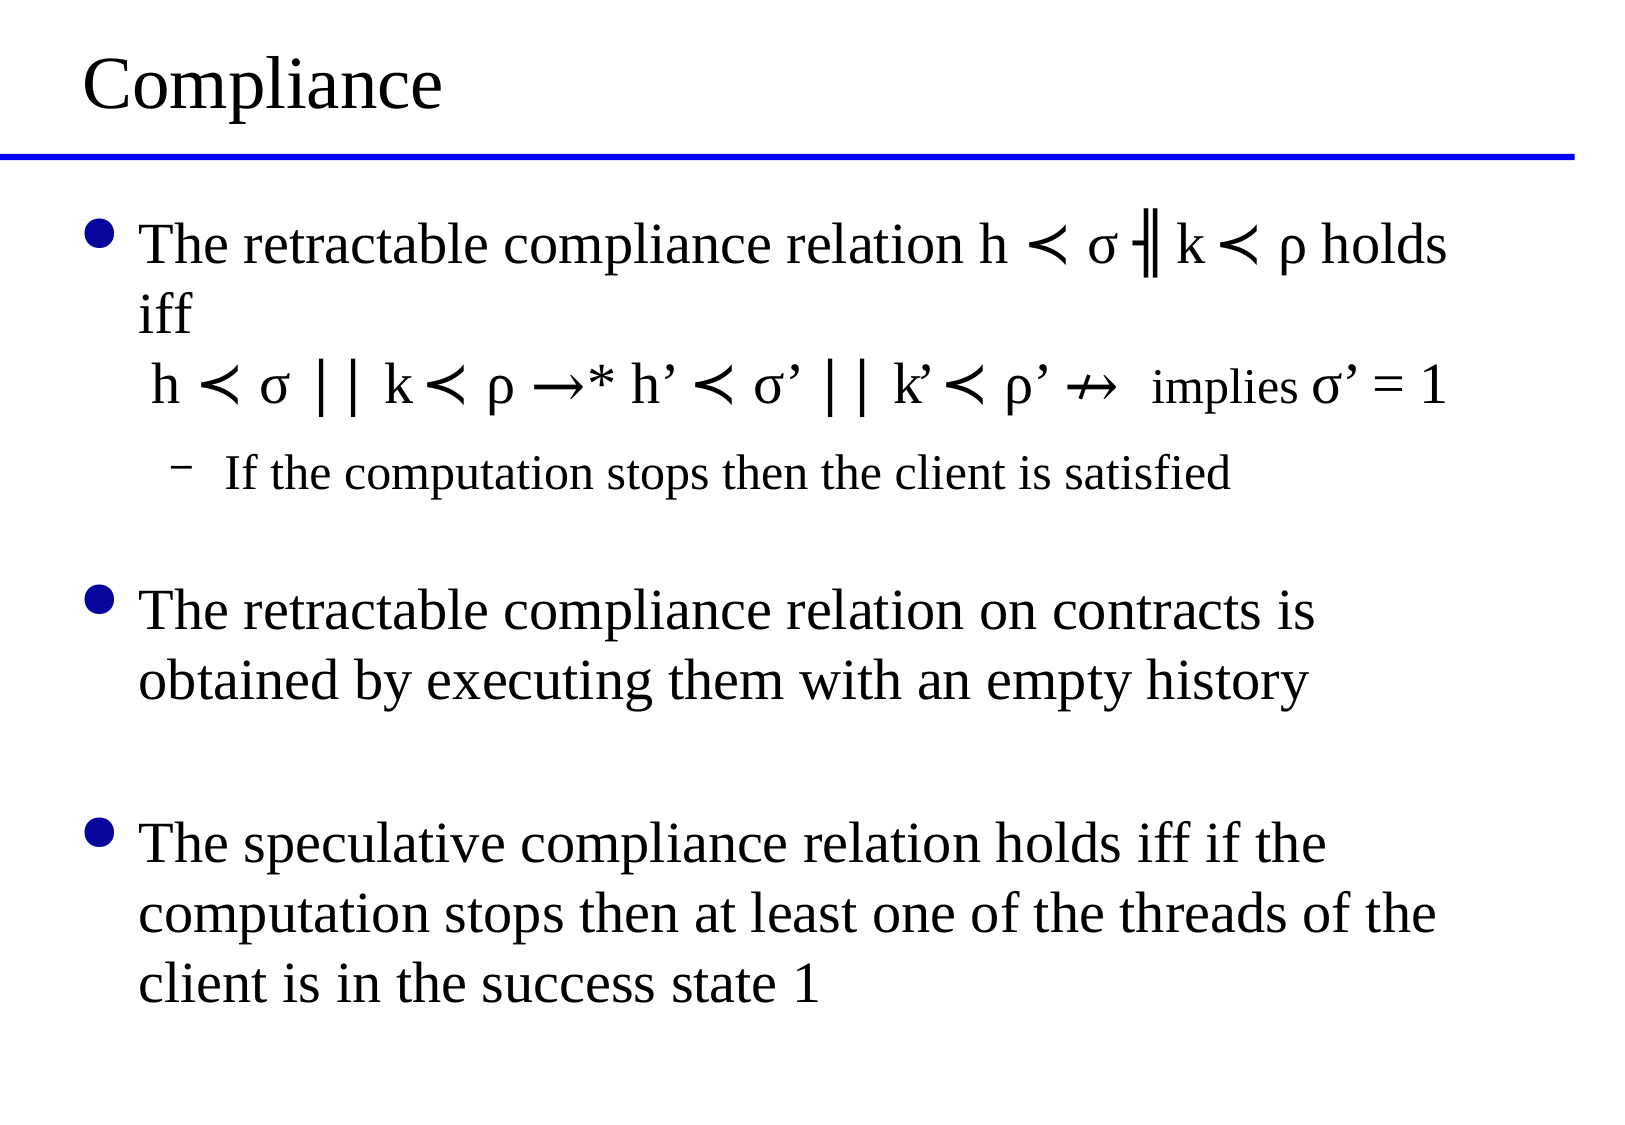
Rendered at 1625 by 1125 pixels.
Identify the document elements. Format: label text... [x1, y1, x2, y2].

list The retractable compliance relation h ≺ σ ╢ k ≺ ρ holds iff h ≺ σ || k ≺ ρ →* h’ ≺ σ’ || k’ ≺ ρ’ ↛ implies σ’ = 1 If the computation stops then the client is satisfied The retractable compliance relation on contracts is obtained by executing them with an empty history The speculative compliance relation holds iff if the computation stops then at least one of the threads of the client is in the success state 1 [67, 198, 1478, 1061]
title Compliance [67, 27, 1544, 131]
